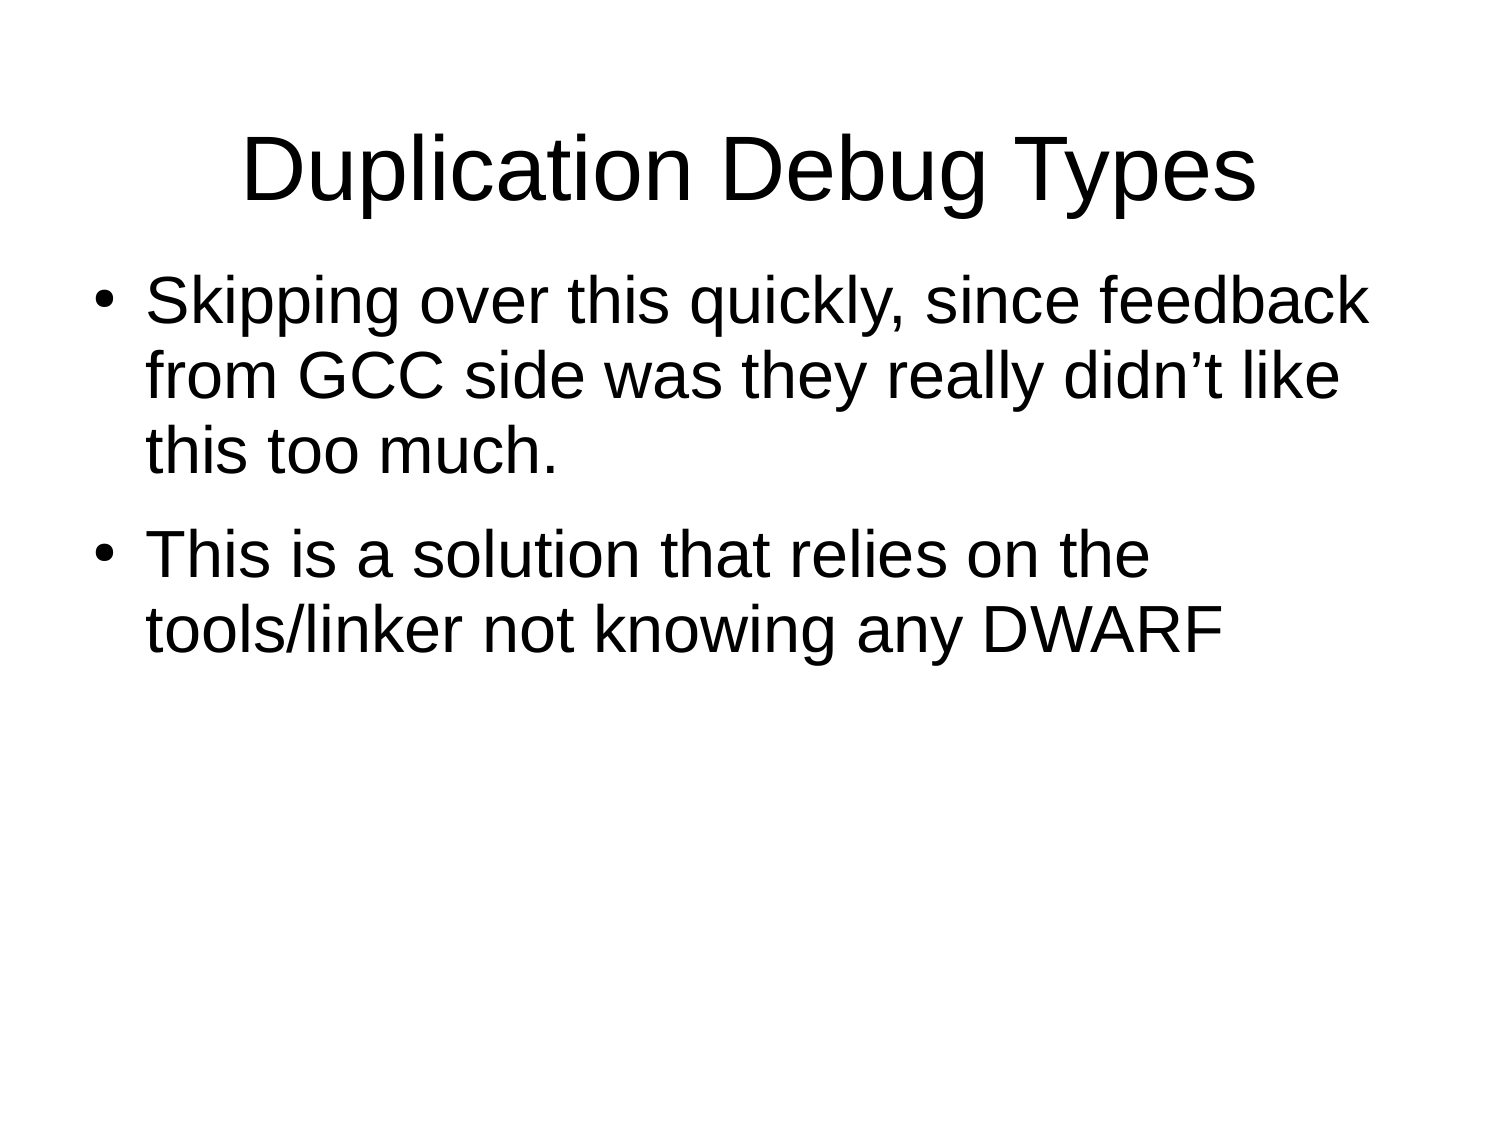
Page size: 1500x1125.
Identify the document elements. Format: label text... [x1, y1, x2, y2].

text_box [103, 59, 1397, 278]
list Skipping over this quickly, since feedback from GCC side was they really didn’t like this too much. This is a solution that relies on the tools/linker not knowing any DWARF [75, 263, 1425, 916]
